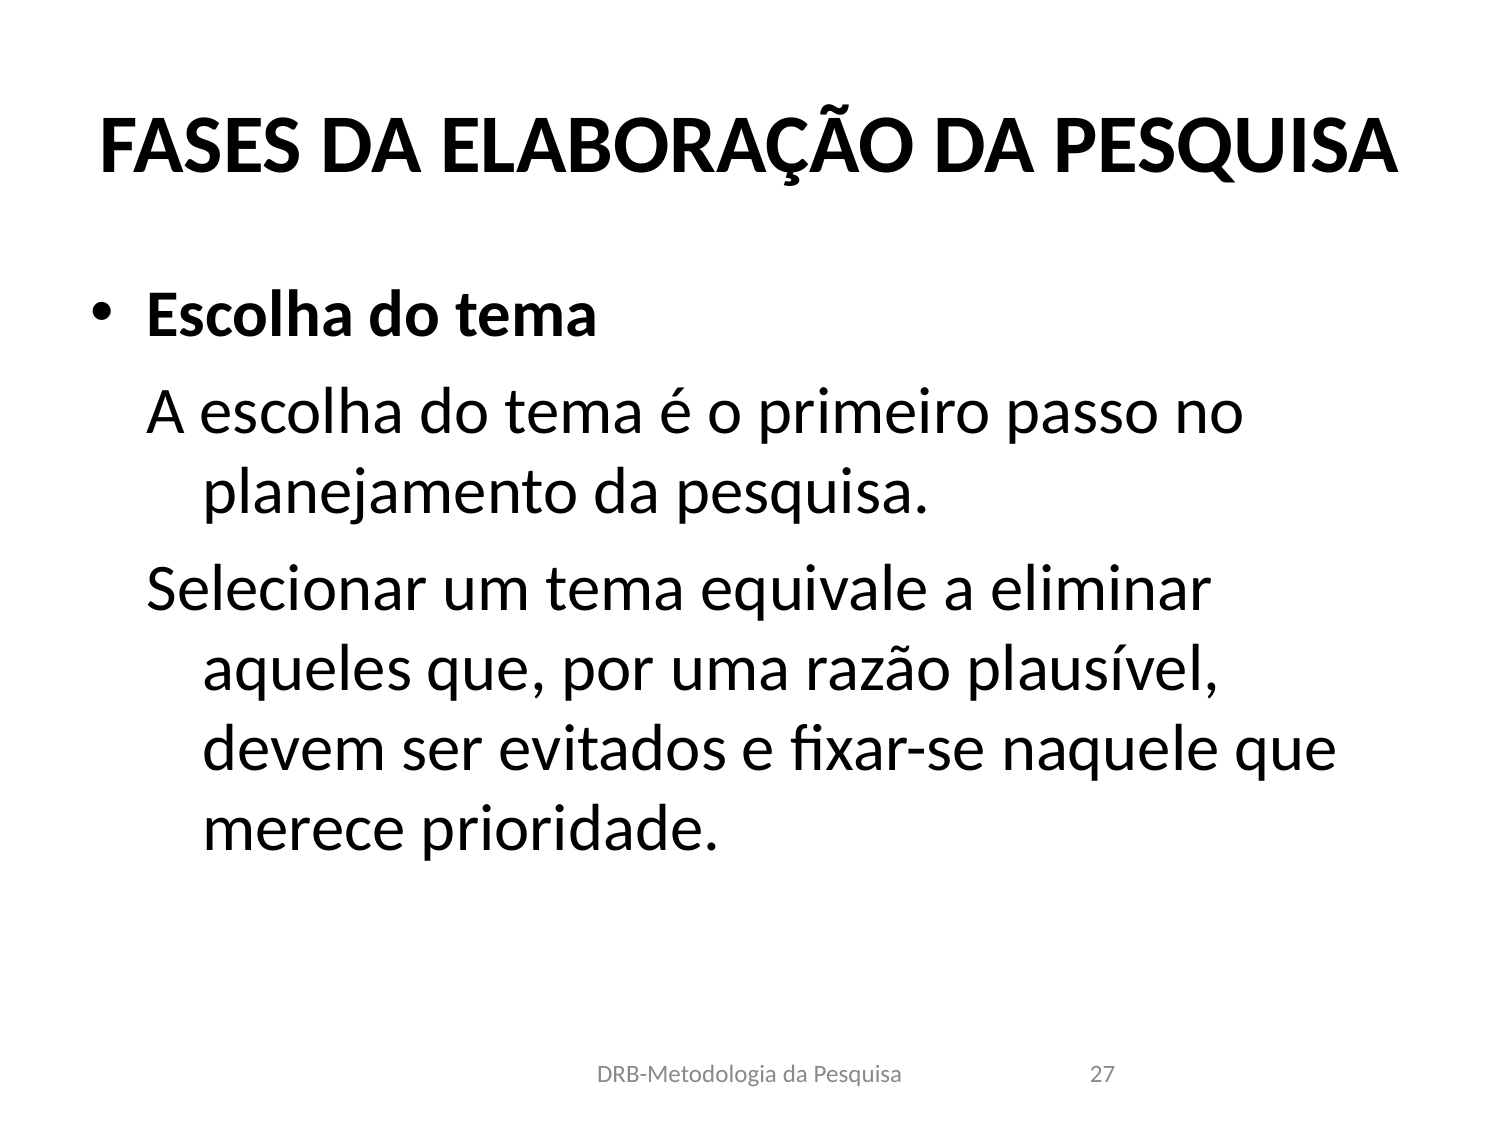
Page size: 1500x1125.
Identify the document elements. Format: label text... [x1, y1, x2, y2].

text_box 27 [1074, 1042, 1426, 1103]
list Escolha do tema A escolha do tema é o primeiro passo no planejamento da pesquisa. Selecionar um tema equivale a eliminar aqueles que, por uma razão plausível, devem ser evitados e fixar-se naquele que merece prioridade. [75, 262, 1426, 1005]
title FASES DA ELABORAÇÃO DA PESQUISA [75, 45, 1426, 233]
text_box DRB-Metodologia da Pesquisa [512, 1042, 988, 1103]
